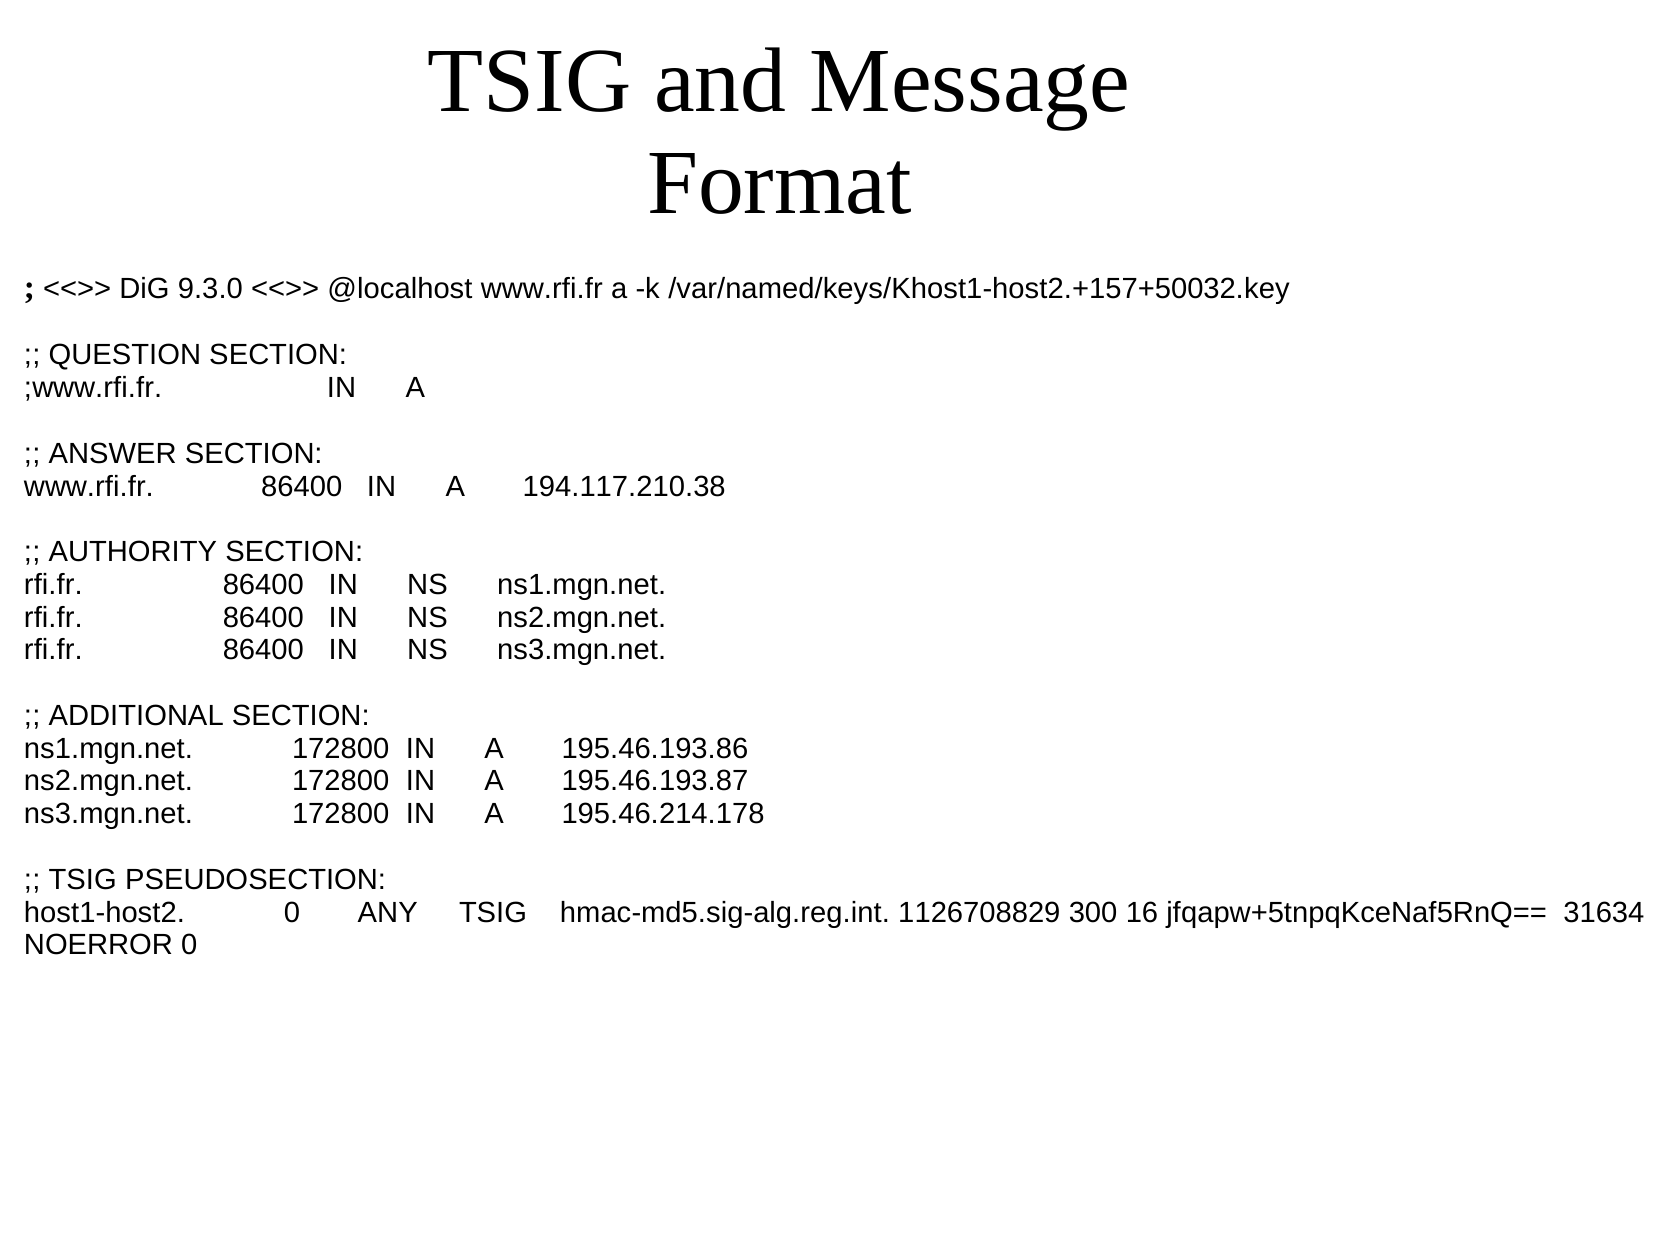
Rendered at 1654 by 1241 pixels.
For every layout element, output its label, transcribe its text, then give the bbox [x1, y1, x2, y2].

text_box ; <<>> DiG 9.3.0 <<>> @localhost www.rfi.fr a -k /var/named/keys/Khost1-host2.+157+50032.key ;; QUESTION SECTION: ;www.rfi.fr. IN A ;; ANSWER SECTION: www.rfi.fr. 86400 IN A 194.117.210.38 ;; AUTHORITY SECTION: rfi.fr. 86400 IN NS ns1.mgn.net. rfi.fr. 86400 IN NS ns2.mgn.net. rfi.fr. 86400 IN NS ns3.mgn.net. ;; ADDITIONAL SECTION: ns1.mgn.net. 172800 IN A 195.46.193.86 ns2.mgn.net. 172800 IN A 195.46.193.87 ns3.mgn.net. 172800 IN A 195.46.214.178 ;; TSIG PSEUDOSECTION: host1-host2. 0 ANY TSIG hmac-md5.sig-alg.reg.int. 1126708829 300 16 jfqapw+5tnpqKceNaf5RnQ== 31634 NOERROR 0 [23, 0, 1653, 1241]
